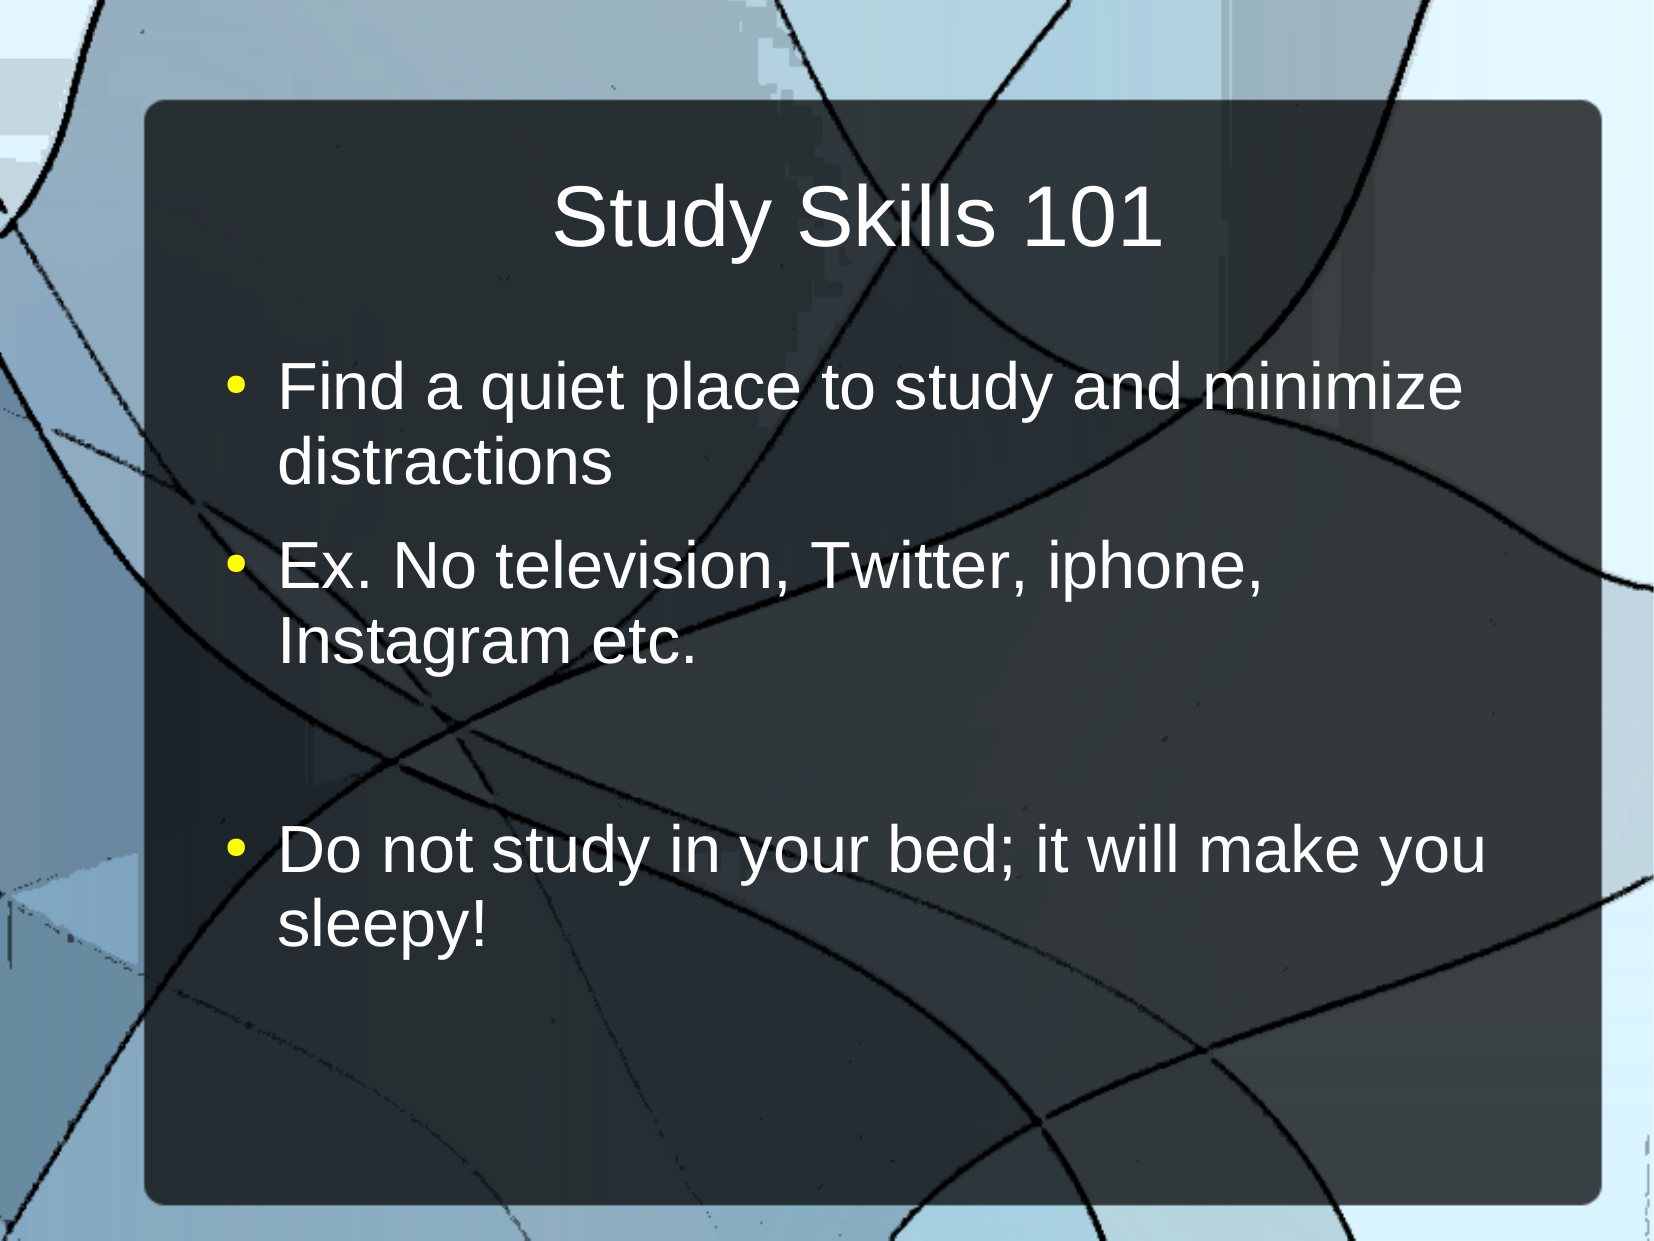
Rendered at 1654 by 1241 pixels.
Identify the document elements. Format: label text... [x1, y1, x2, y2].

list Find a quiet place to study and minimize distractions Ex. No television, Twitter, iphone, Instagram etc. Do not study in your bed; it will make you sleepy! [206, 349, 1571, 1034]
title Study Skills 101 [159, 108, 1583, 325]
picture [0, 0, 1654, 1241]
